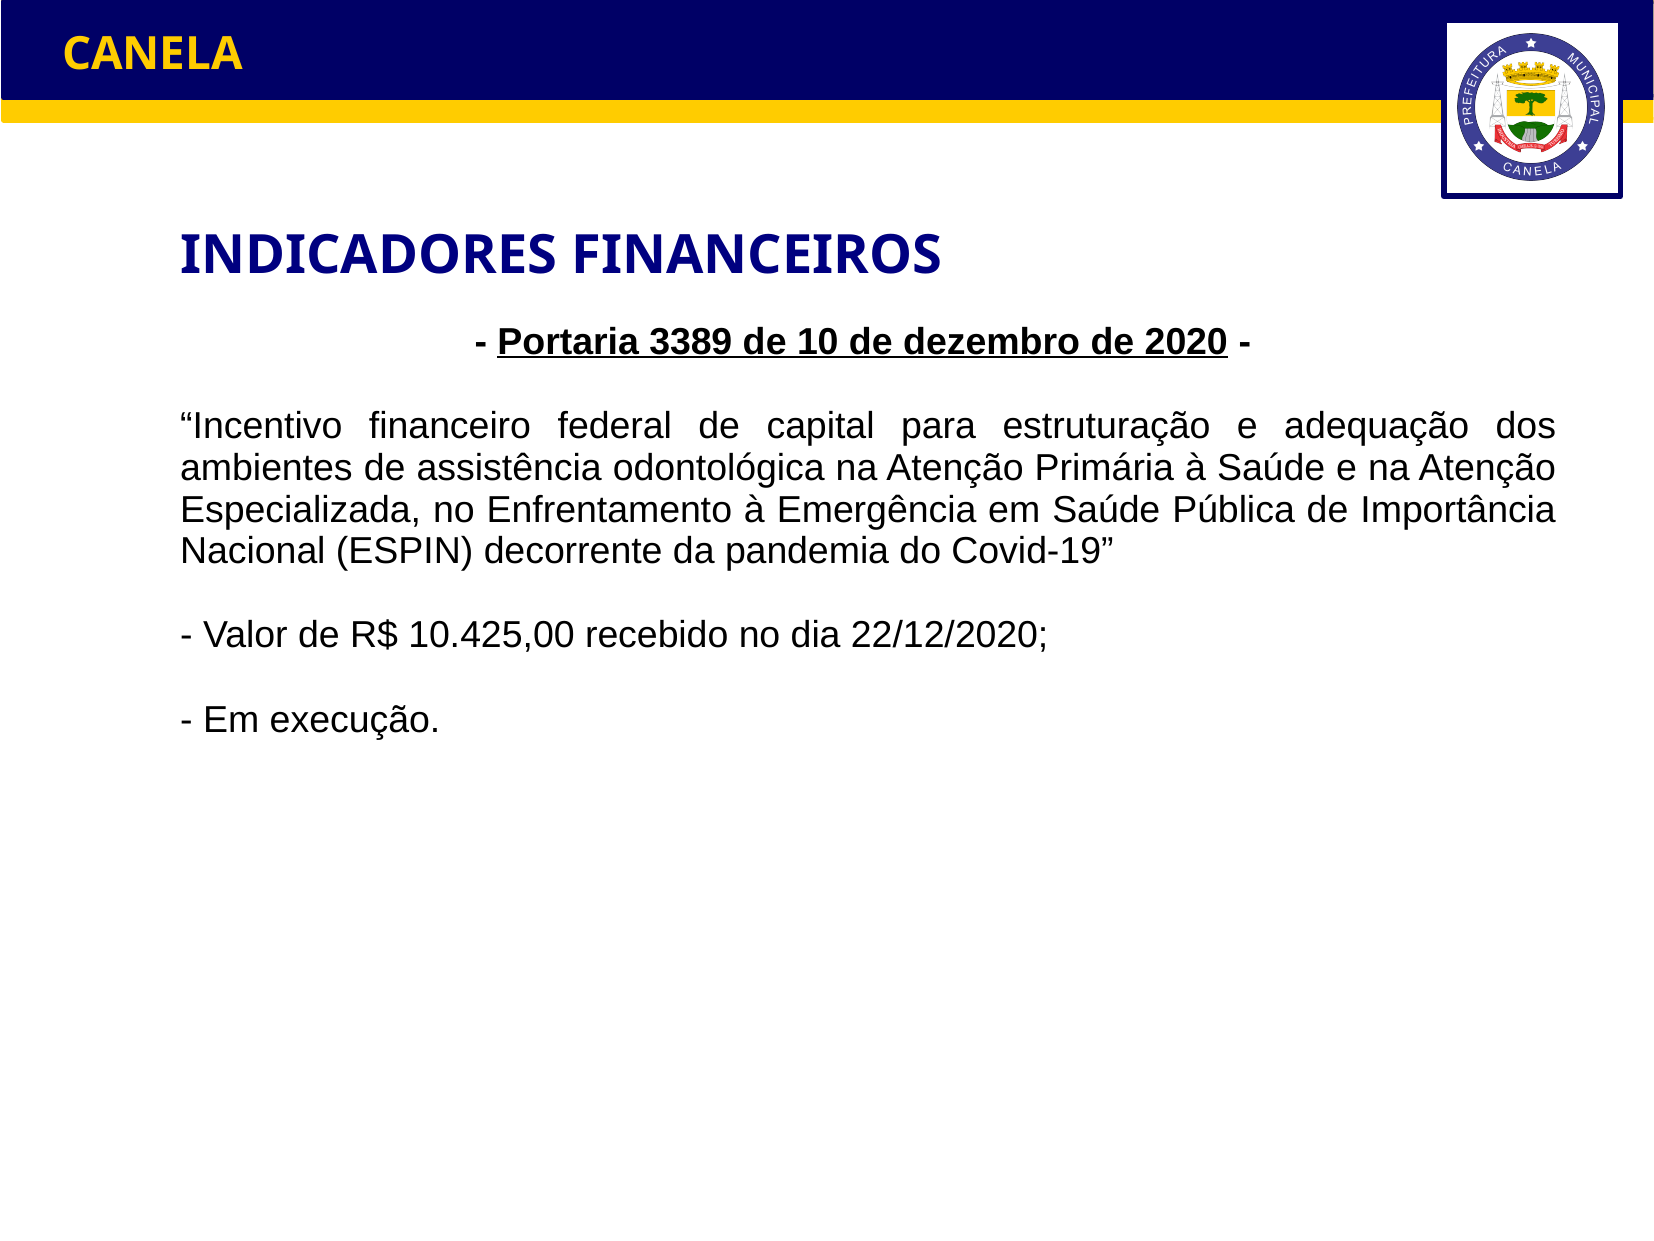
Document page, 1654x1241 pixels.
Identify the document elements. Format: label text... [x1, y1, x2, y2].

picture [1457, 33, 1605, 181]
text_box INDICADORES FINANCEIROS [165, 208, 1441, 312]
text_box [3, 0, 1654, 197]
text_box - Portaria 3389 de 10 de dezembro de 2020 - “Incentivo financeiro federal de capital para estruturação e adequação dos ambientes de assistência odontológica na Atenção Primária à Saúde e na Atenção Especializada, no Enfrentamento à Emergência em Saúde Pública de Importância Nacional (ESPIN) decorrente da pandemia do Covid-19” - Valor de R$ 10.425,00 recebido no dia 22/12/2020; - Em execução. [165, 312, 1571, 1042]
text_box CANELA [47, 13, 853, 93]
